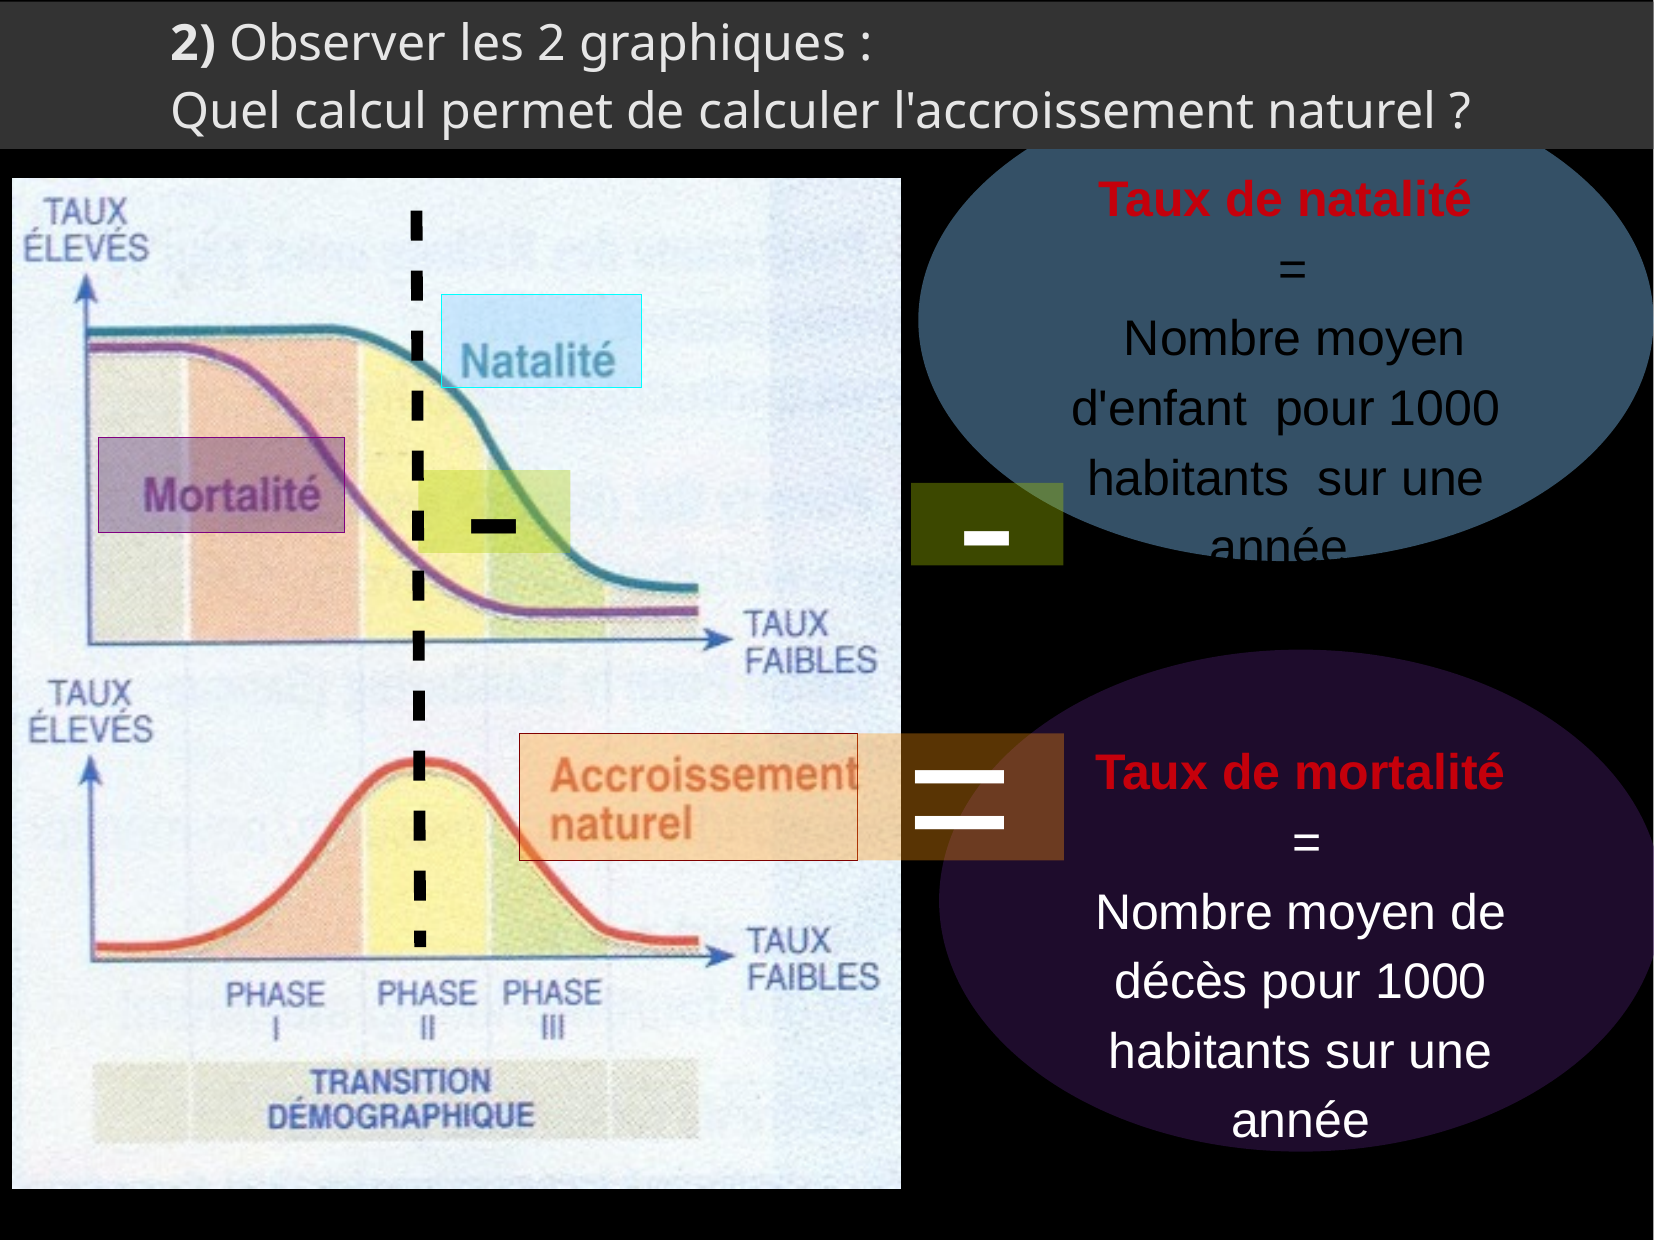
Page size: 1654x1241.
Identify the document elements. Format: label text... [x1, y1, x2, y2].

text_box [519, 733, 857, 861]
text_box - [911, 482, 1064, 566]
text_box Taux de natalité = Nombre moyen d'enfant pour 1000 habitants sur une année. [918, 149, 1654, 562]
text_box Taux de mortalité = Nombre moyen de décès pour 1000 habitants sur une année [939, 649, 1654, 1152]
text_box 2) Observer les 2 graphiques : Quel calcul permet de calculer l'accroissement naturel ? [0, 1, 1654, 149]
text_box - [418, 470, 571, 553]
picture [12, 178, 901, 1189]
text_box [98, 437, 345, 533]
text_box = [857, 733, 1064, 861]
text_box [441, 294, 642, 388]
